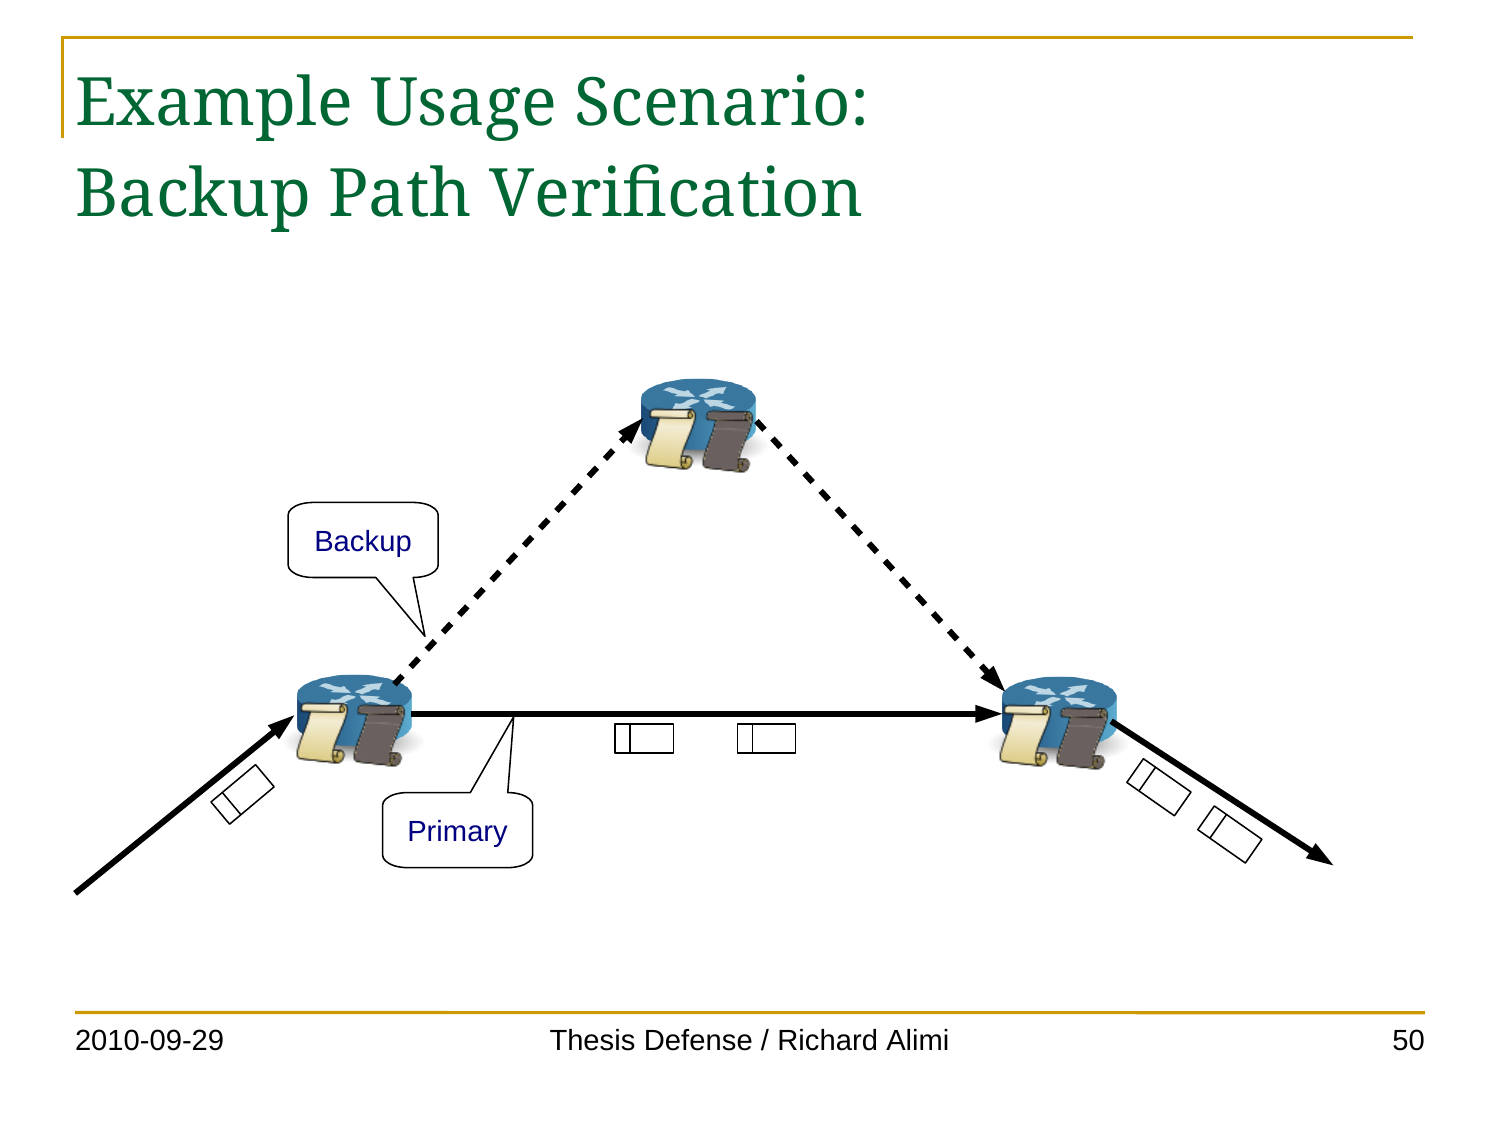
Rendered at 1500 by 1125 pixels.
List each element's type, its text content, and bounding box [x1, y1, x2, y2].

text_box [737, 724, 796, 754]
picture [613, 363, 791, 477]
text_box [223, 764, 275, 814]
text_box [615, 724, 674, 754]
title Example Usage Scenario: Backup Path Verification [75, 67, 1425, 223]
text_box [1211, 815, 1262, 864]
text_box [1126, 758, 1154, 791]
text_box [211, 793, 240, 825]
text_box Backup [288, 502, 439, 637]
text_box Primary [382, 716, 533, 868]
picture [269, 659, 447, 773]
text_box [1140, 768, 1192, 816]
picture [974, 661, 1152, 775]
text_box [1197, 805, 1225, 839]
